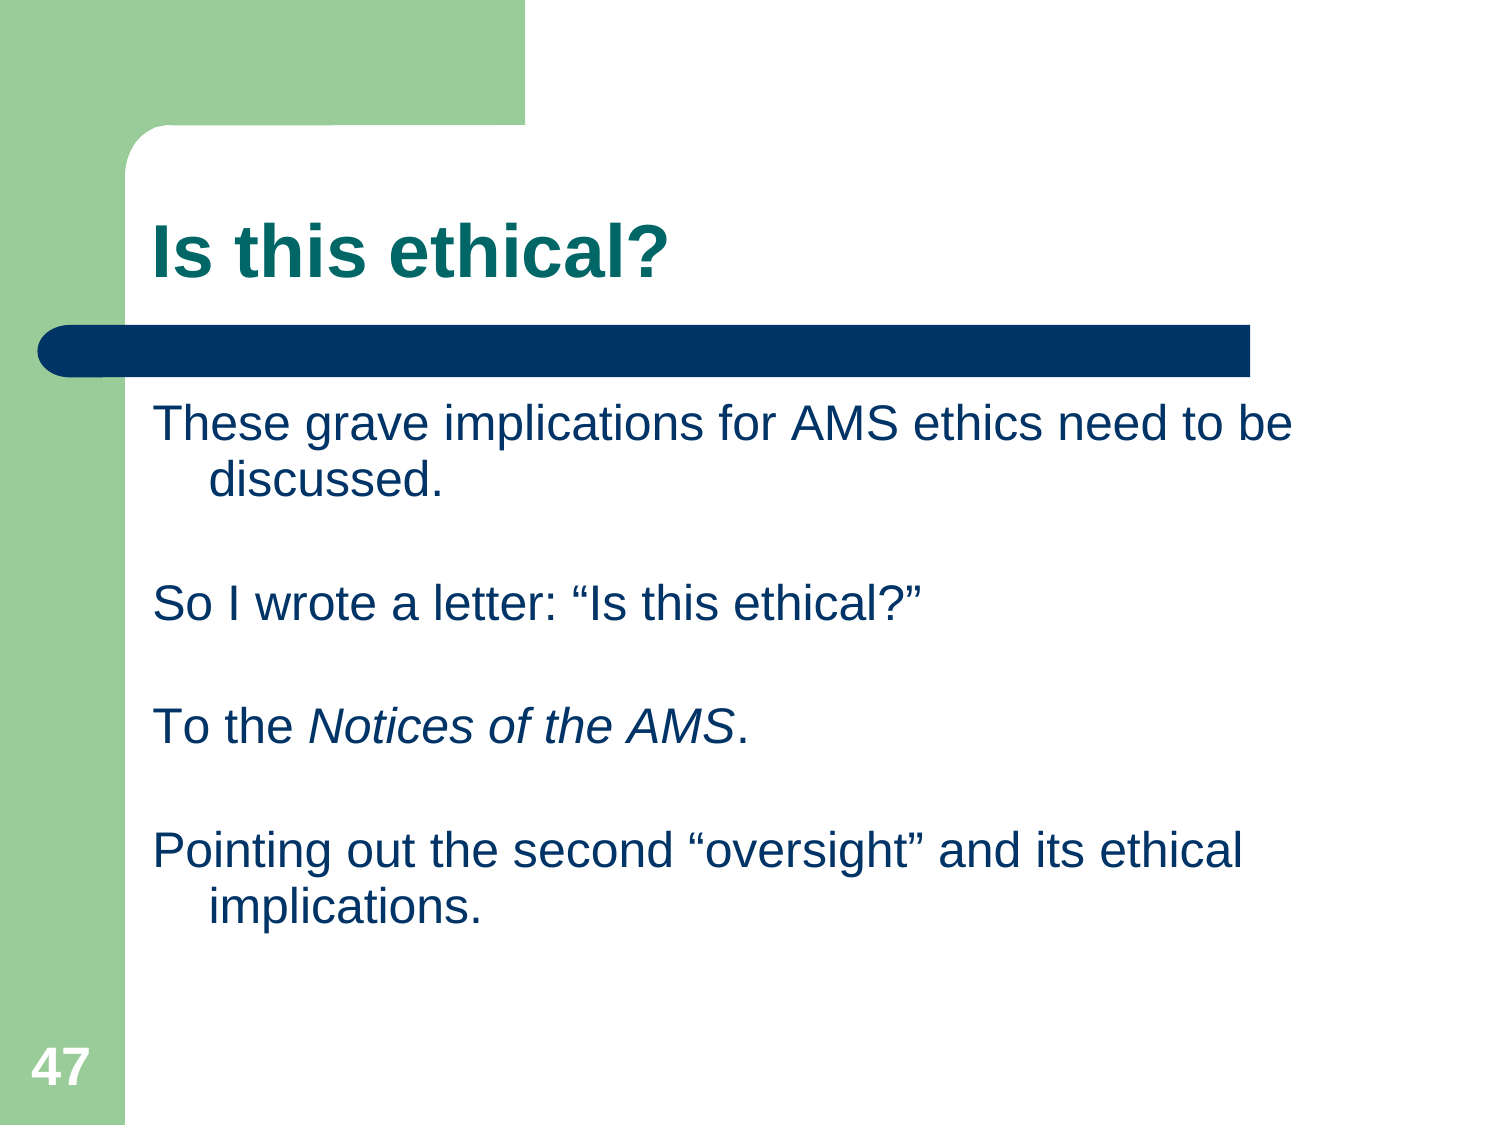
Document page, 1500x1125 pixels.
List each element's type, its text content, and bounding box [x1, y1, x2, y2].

title Is this ethical? [136, 136, 1414, 301]
list These grave implications for AMS ethics need to be discussed. So I wrote a letter: “Is this ethical?” To the Notices of the AMS. Pointing out the second “oversight” and its ethical implications. [137, 387, 1400, 1125]
